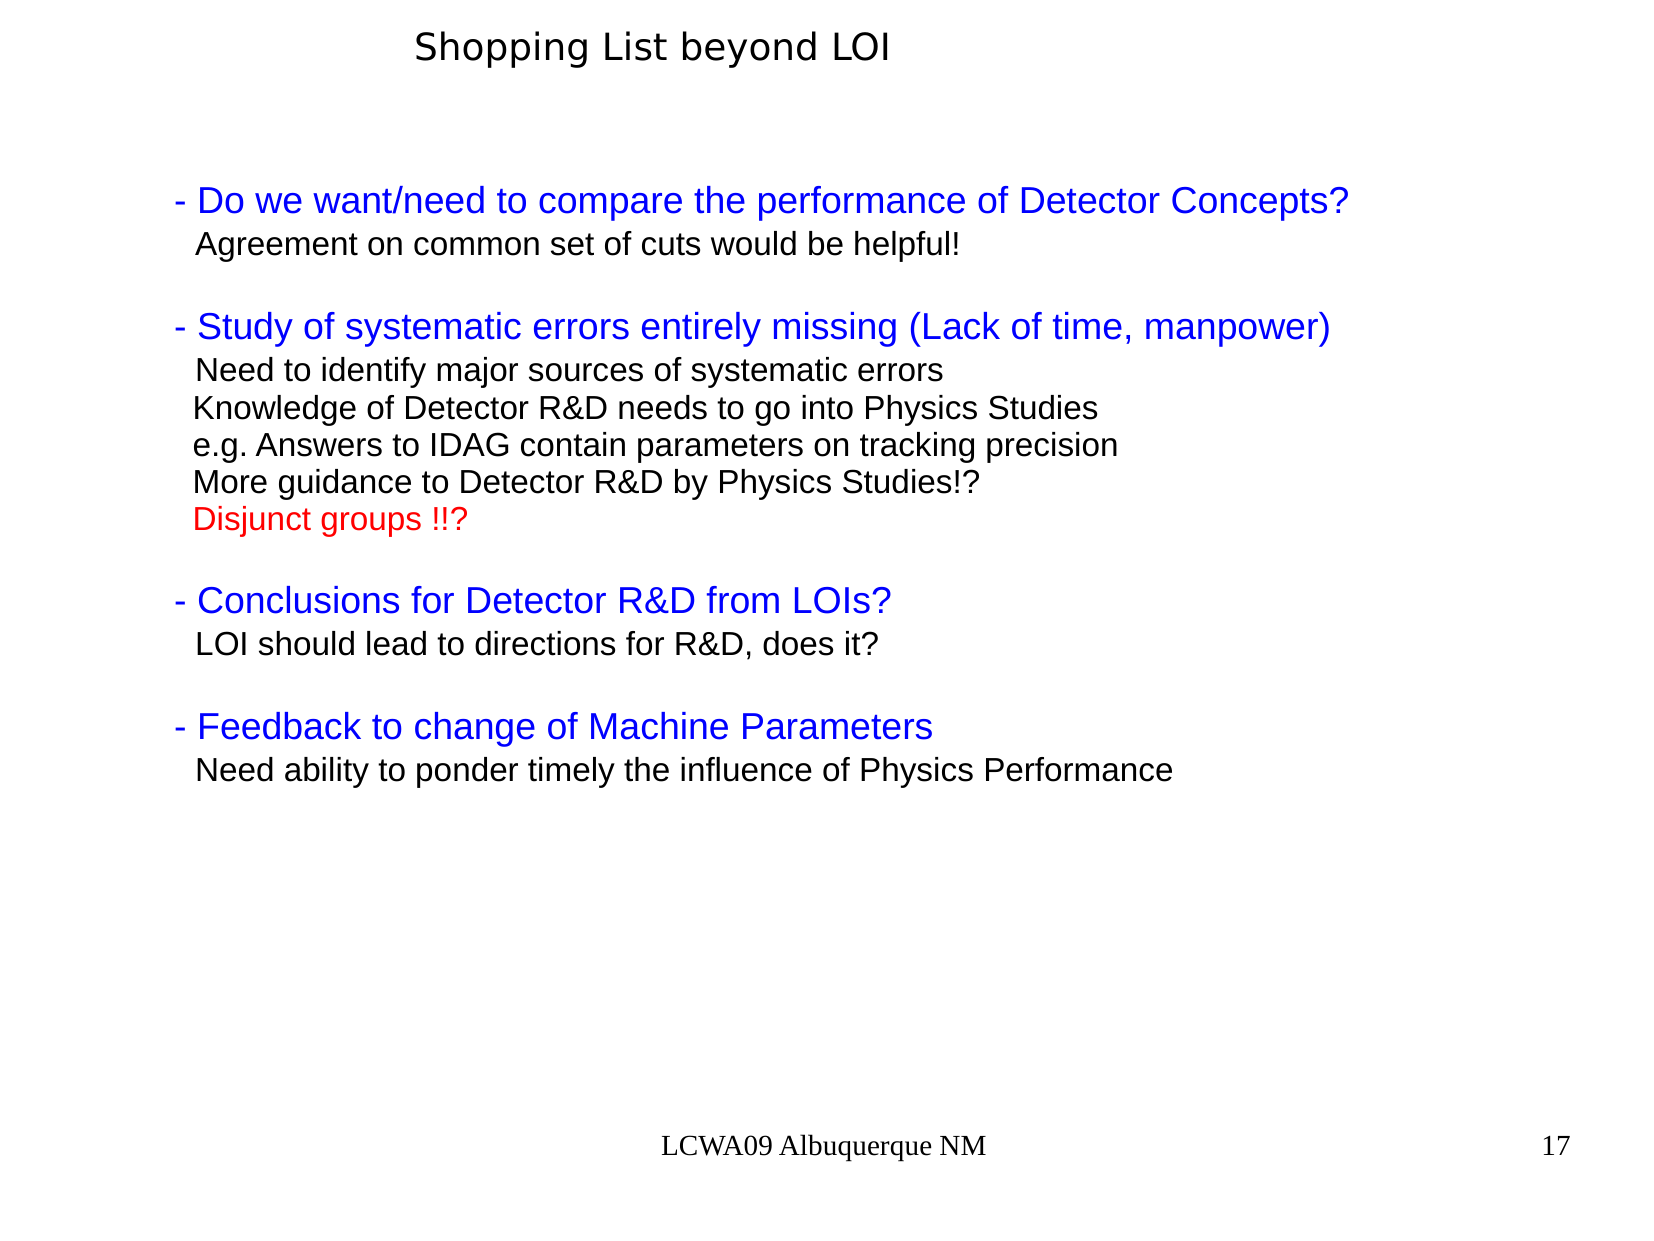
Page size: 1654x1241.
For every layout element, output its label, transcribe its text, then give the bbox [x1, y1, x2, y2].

text_box Shopping List beyond LOI [399, 18, 896, 77]
text_box - Do we want/need to compare the performance of Detector Concepts? Agreement on common set of cuts would be helpful! - Study of systematic errors entirely missing (Lack of time, manpower) Need to identify major sources of systematic errors Knowledge of Detector R&D needs to go into Physics Studies e.g. Answers to IDAG contain parameters on tracking precision More guidance to Detector R&D by Physics Studies!? Disjunct groups !!? - Conclusions for Detector R&D from LOIs? LOI should lead to directions for R&D, does it? - Feedback to change of Machine Parameters Need ability to ponder timely the influence of Physics Performance [159, 172, 1368, 797]
